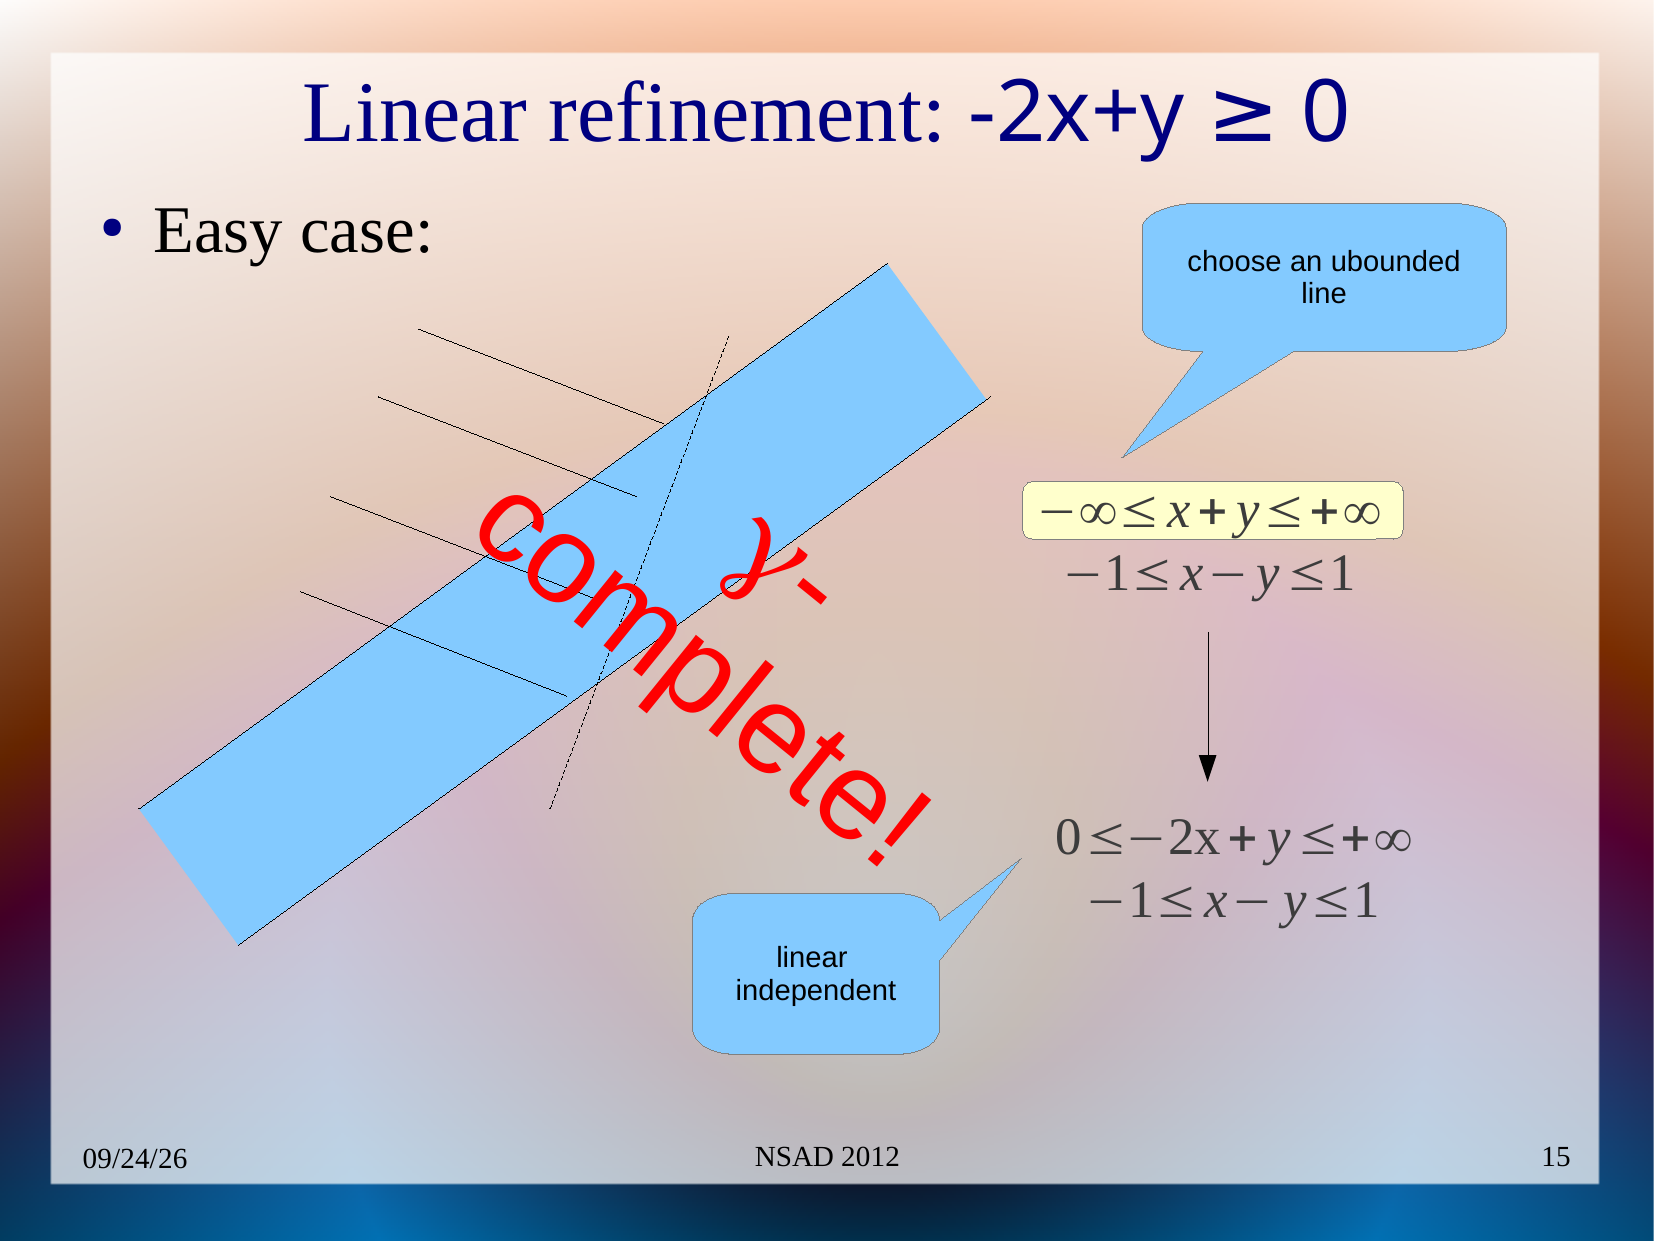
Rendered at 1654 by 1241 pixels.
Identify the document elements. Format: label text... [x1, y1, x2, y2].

list Easy case: [82, 192, 1571, 1125]
chart [1042, 808, 1427, 929]
text_box [138, 573, 597, 945]
text_box choose an ubounded line [1121, 203, 1507, 458]
text_box [709, 263, 986, 503]
text_box linear independent [692, 858, 1022, 1055]
title Linear refinement: -2x+y ≥ 0 [82, 51, 1571, 165]
chart [1022, 481, 1395, 602]
text_box g-complete! [390, 286, 1105, 945]
picture [0, 0, 1654, 1241]
